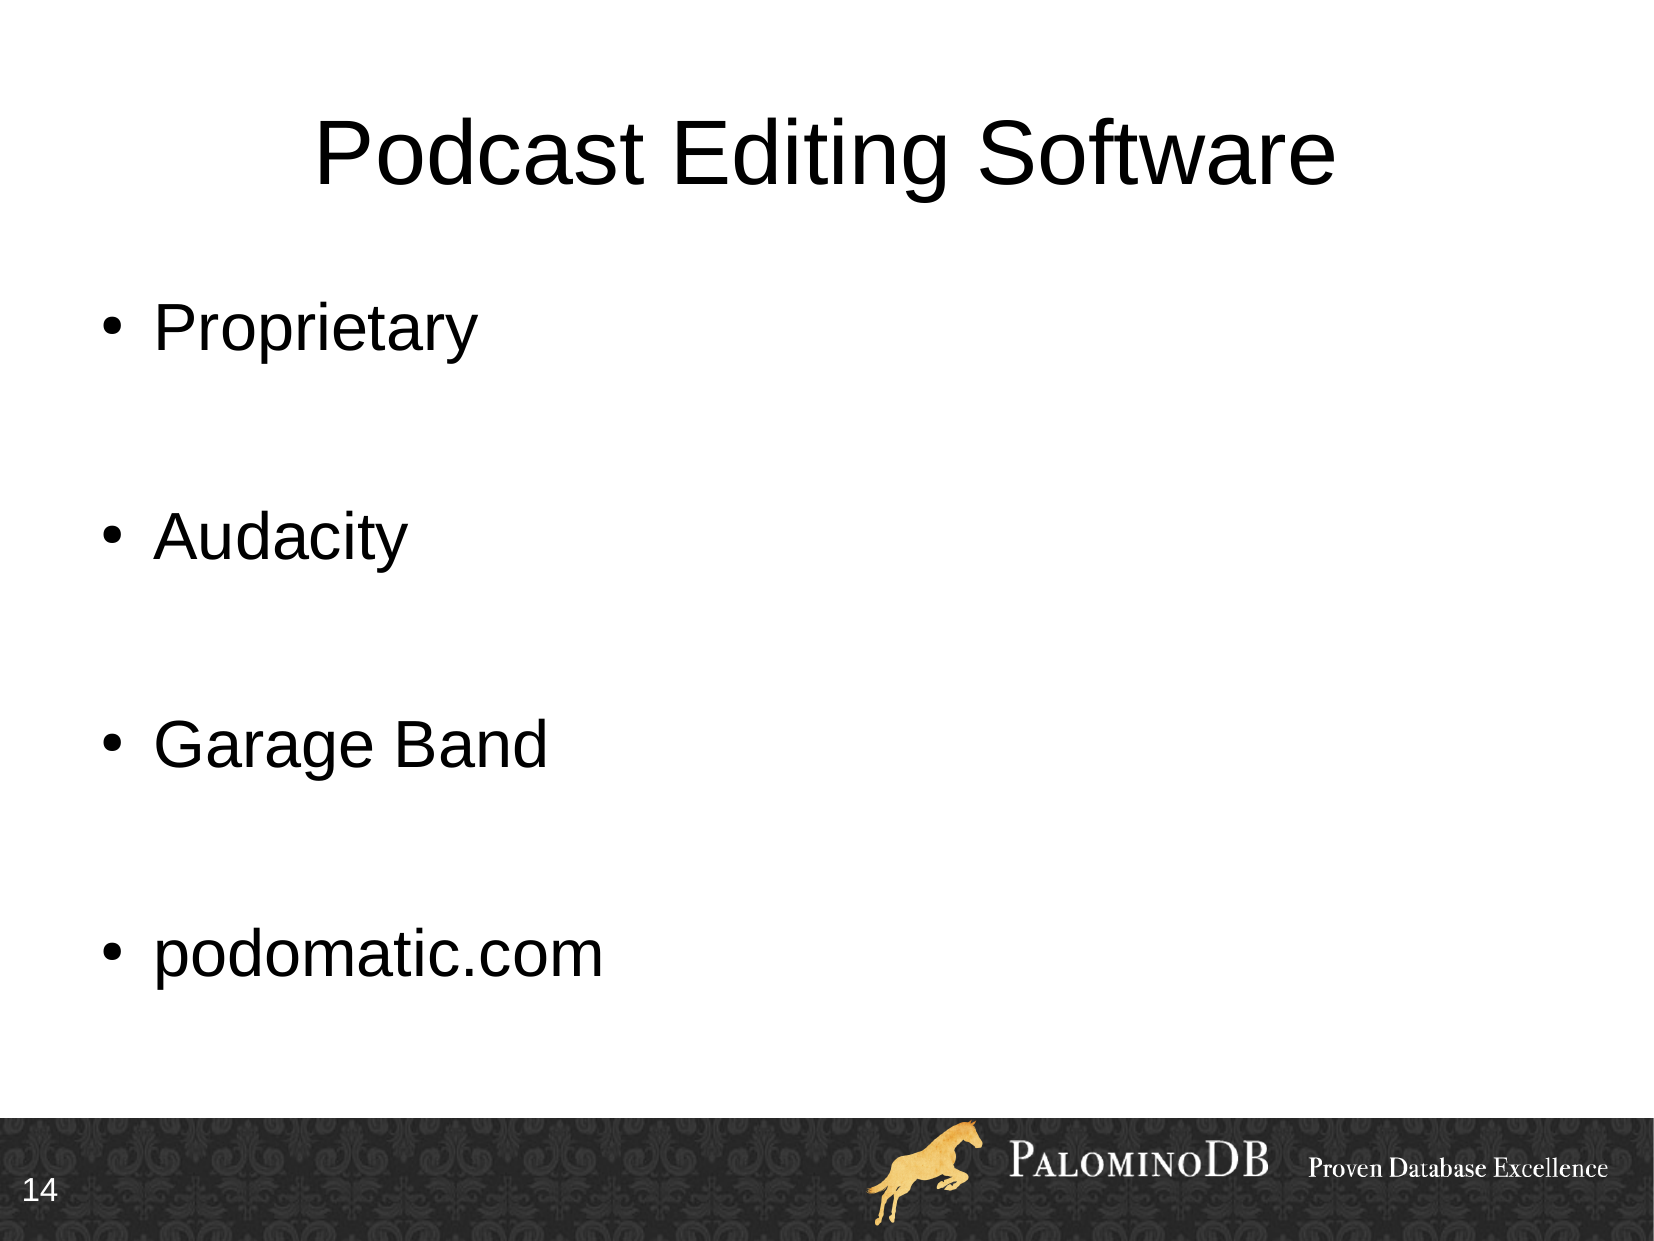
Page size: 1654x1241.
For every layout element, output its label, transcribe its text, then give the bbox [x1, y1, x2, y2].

title Podcast Editing Software [82, 49, 1571, 257]
picture [0, 1109, 1654, 1241]
list Proprietary Audacity Garage Band podomatic.com [82, 290, 1571, 1109]
